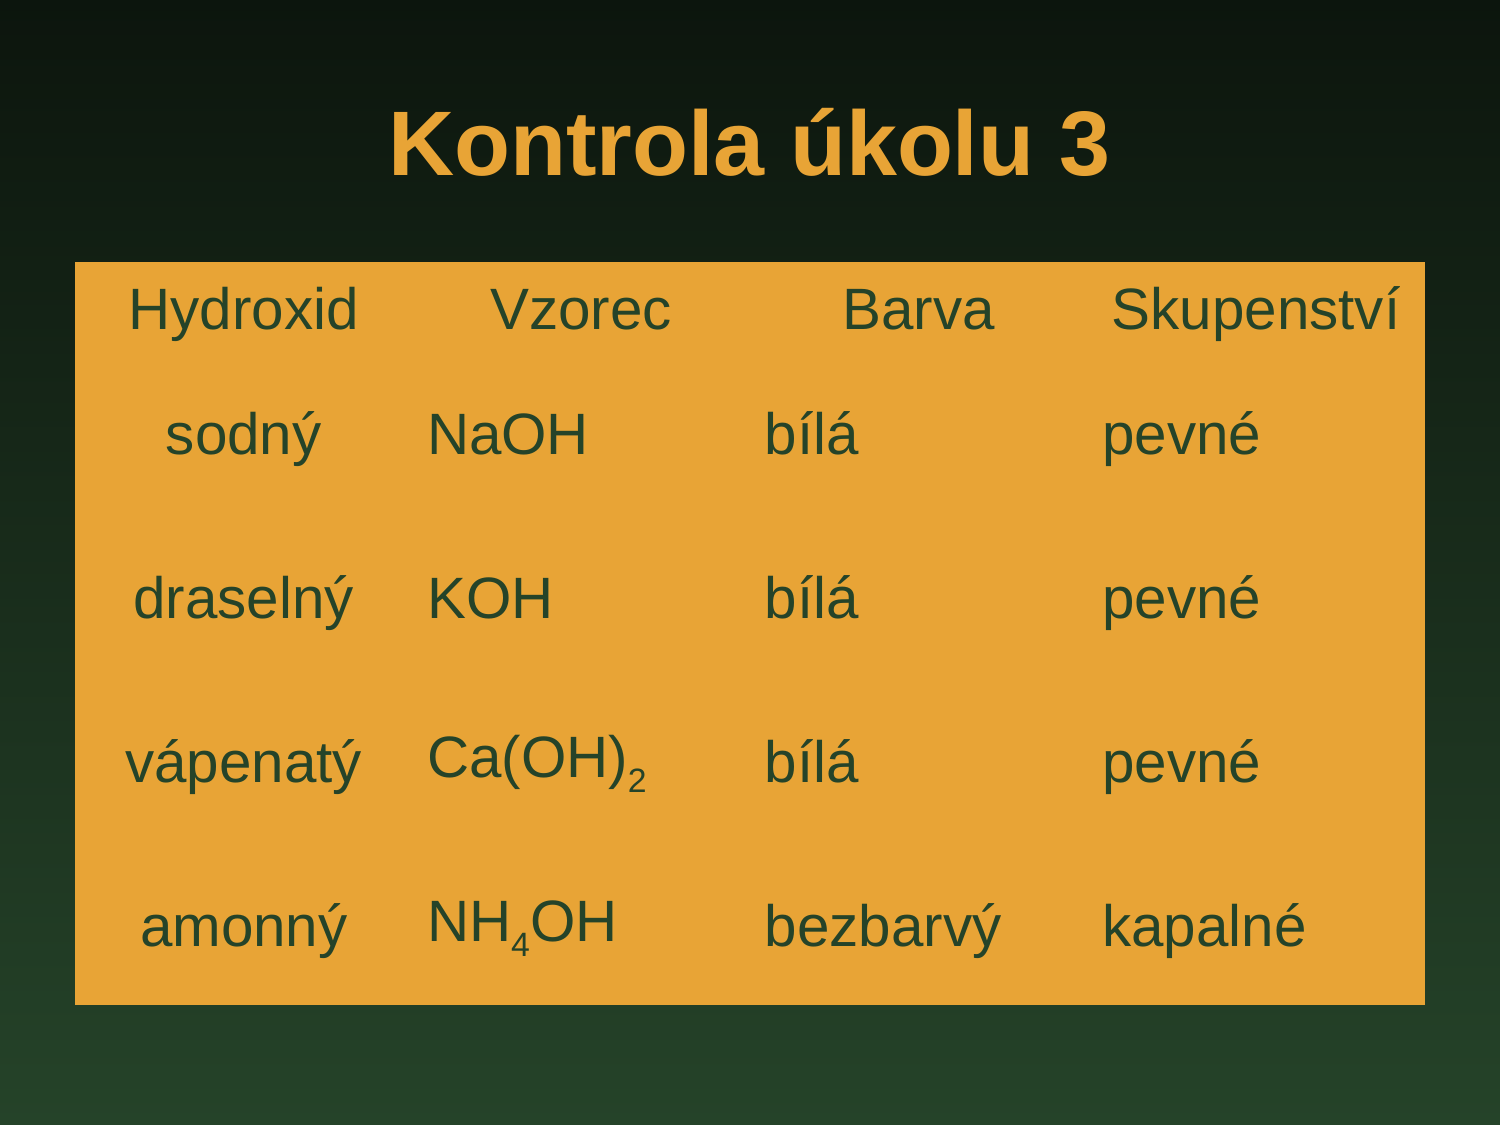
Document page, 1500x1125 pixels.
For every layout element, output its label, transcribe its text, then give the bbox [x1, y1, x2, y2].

table_cell amonný [75, 841, 413, 1005]
table_cell kapalné [1088, 841, 1425, 1005]
table_cell vápenatý [75, 677, 413, 841]
table_cell sodný [75, 349, 413, 513]
table_cell bezbarvý [750, 841, 1088, 1005]
table_cell bílá [750, 513, 1088, 677]
table_cell Ca(OH)2 [413, 677, 750, 841]
table_cell pevné [1088, 513, 1425, 677]
table_header Vzorec [413, 262, 750, 349]
table_cell pevné [1088, 677, 1425, 841]
table_cell pevné [1088, 349, 1425, 513]
table_cell KOH [413, 513, 750, 677]
table_header Hydroxid [75, 262, 413, 349]
table_cell NaOH [413, 349, 750, 513]
table_header Skupenství [1088, 262, 1425, 349]
table_cell draselný [75, 513, 413, 677]
title Kontrola úkolu 3 [75, 45, 1426, 233]
table_cell NH4OH [413, 841, 750, 1005]
table_header Barva [750, 262, 1088, 349]
table_cell bílá [750, 349, 1088, 513]
table_cell bílá [750, 677, 1088, 841]
